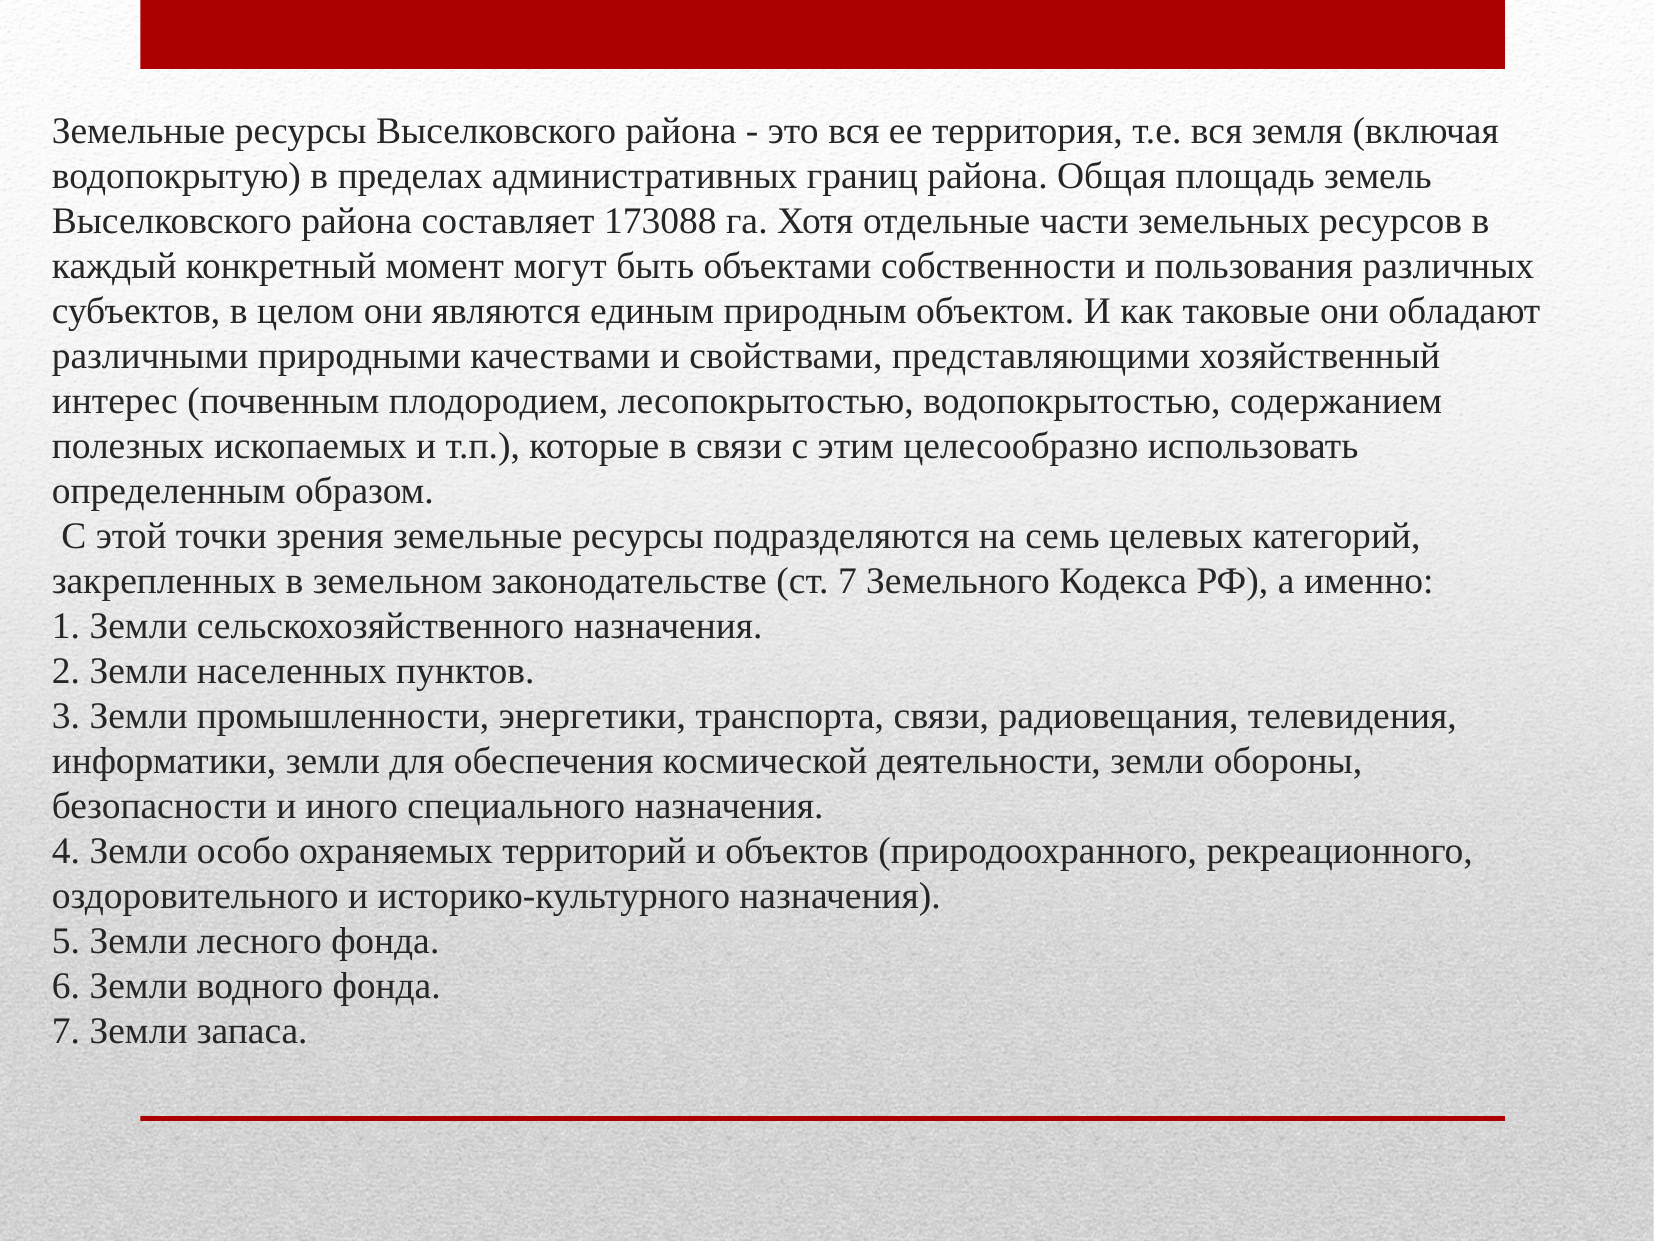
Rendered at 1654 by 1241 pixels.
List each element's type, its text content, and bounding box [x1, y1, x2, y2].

title Земельные ресурсы Выселковского района - это вся ее территория, т.е. вся земля (включая водопокрытую) в пределах административных границ района. Общая площадь земель Выселковского района составляет 173088 га. Хотя отдельные части земельных ресурсов в каждый конкретный момент могут быть объектами собственности и пользования различных субъектов, в целом они являются единым природным объектом. И как таковые они обладают различными природными качествами и свойствами, представляющими хозяйственный интерес (почвенным плодородием, лесопокрытостью, водопокрытостью, содержанием полезных ископаемых и т.п.), которые в связи с этим целесообразно использовать определенным образом. С этой точки зрения земельные ресурсы подразделяются на семь целевых категорий, закрепленных в земельном законодательстве (ст. 7 Земельного Кодекса РФ), а именно: 1. Земли сельскохозяйственного назначения. 2. Земли населенных пунктов. 3. Земли промышленности, энергетики, транспорта, связи, радиовещания, телевидения, информатики, земли для обеспечения космической деятельности, земли обороны, безопасности и иного специального назначения. 4. Земли особо охраняемых территорий и объектов (природоохранного, рекреационного, оздоровительного и историко-культурного назначения). 5. Земли лесного фонда. 6. Земли водного фонда. 7. Земли запаса. [35, 0, 1560, 1105]
